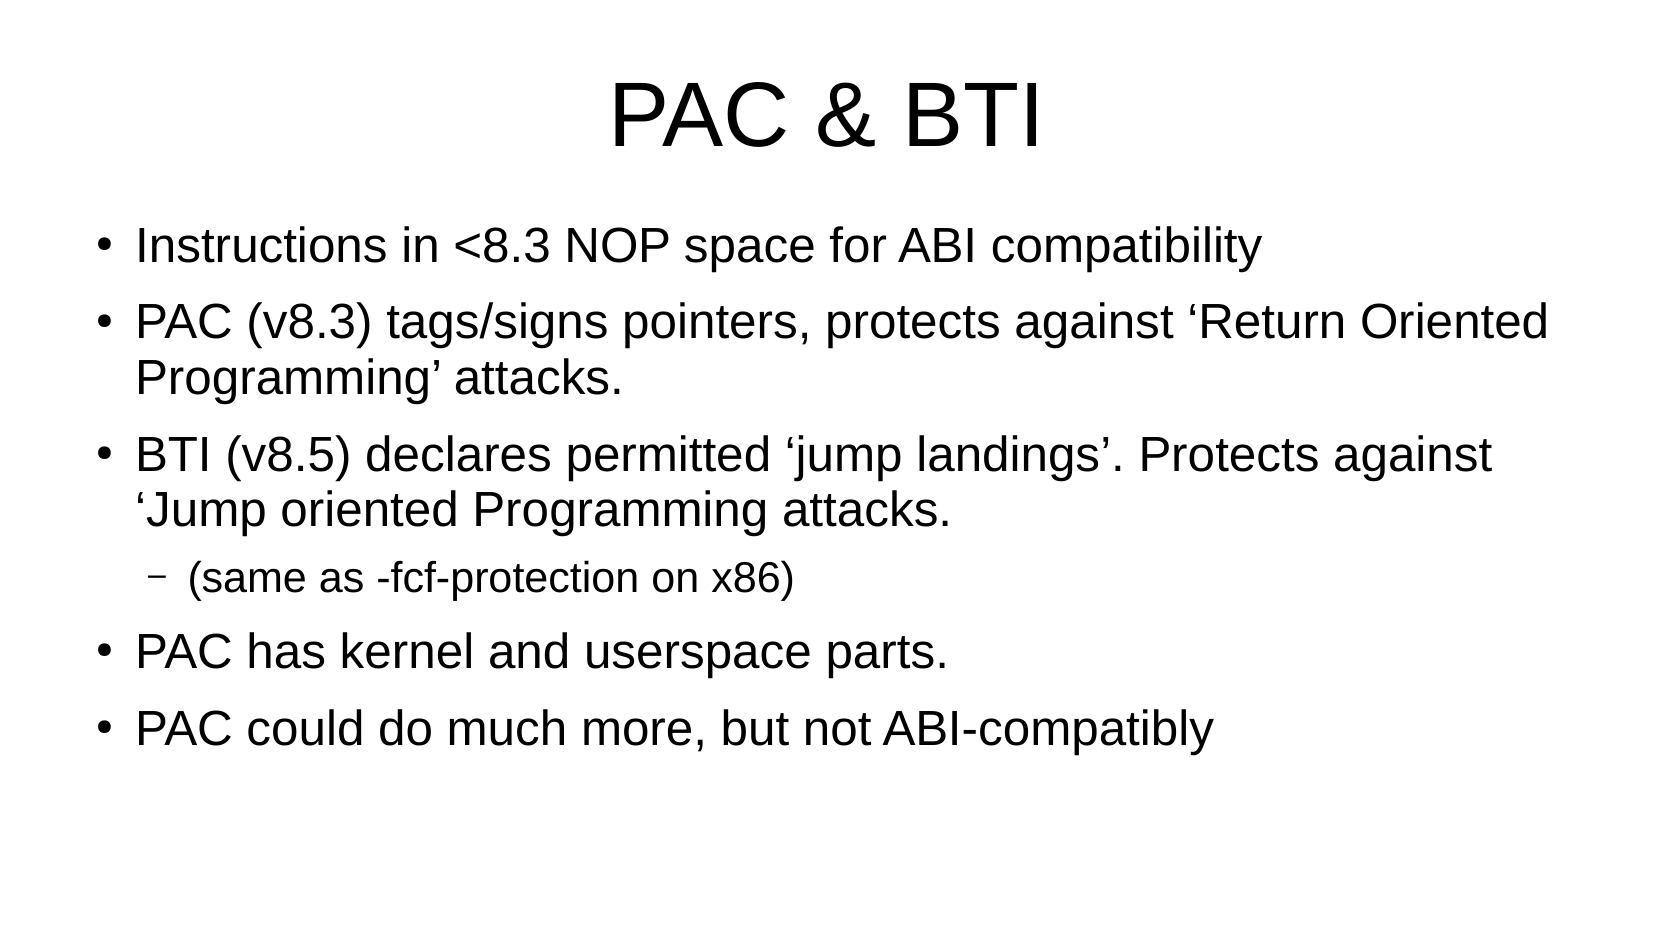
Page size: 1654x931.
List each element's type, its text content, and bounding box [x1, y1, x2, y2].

list Instructions in <8.3 NOP space for ABI compatibility PAC (v8.3) tags/signs pointers, protects against ‘Return Oriented Programming’ attacks. BTI (v8.5) declares permitted ‘jump landings’. Protects against ‘Jump oriented Programming attacks. (same as -fcf-protection on x86) PAC has kernel and userspace parts. PAC could do much more, but not ABI-compatibly [82, 217, 1571, 758]
title PAC & BTI [82, 37, 1571, 193]
